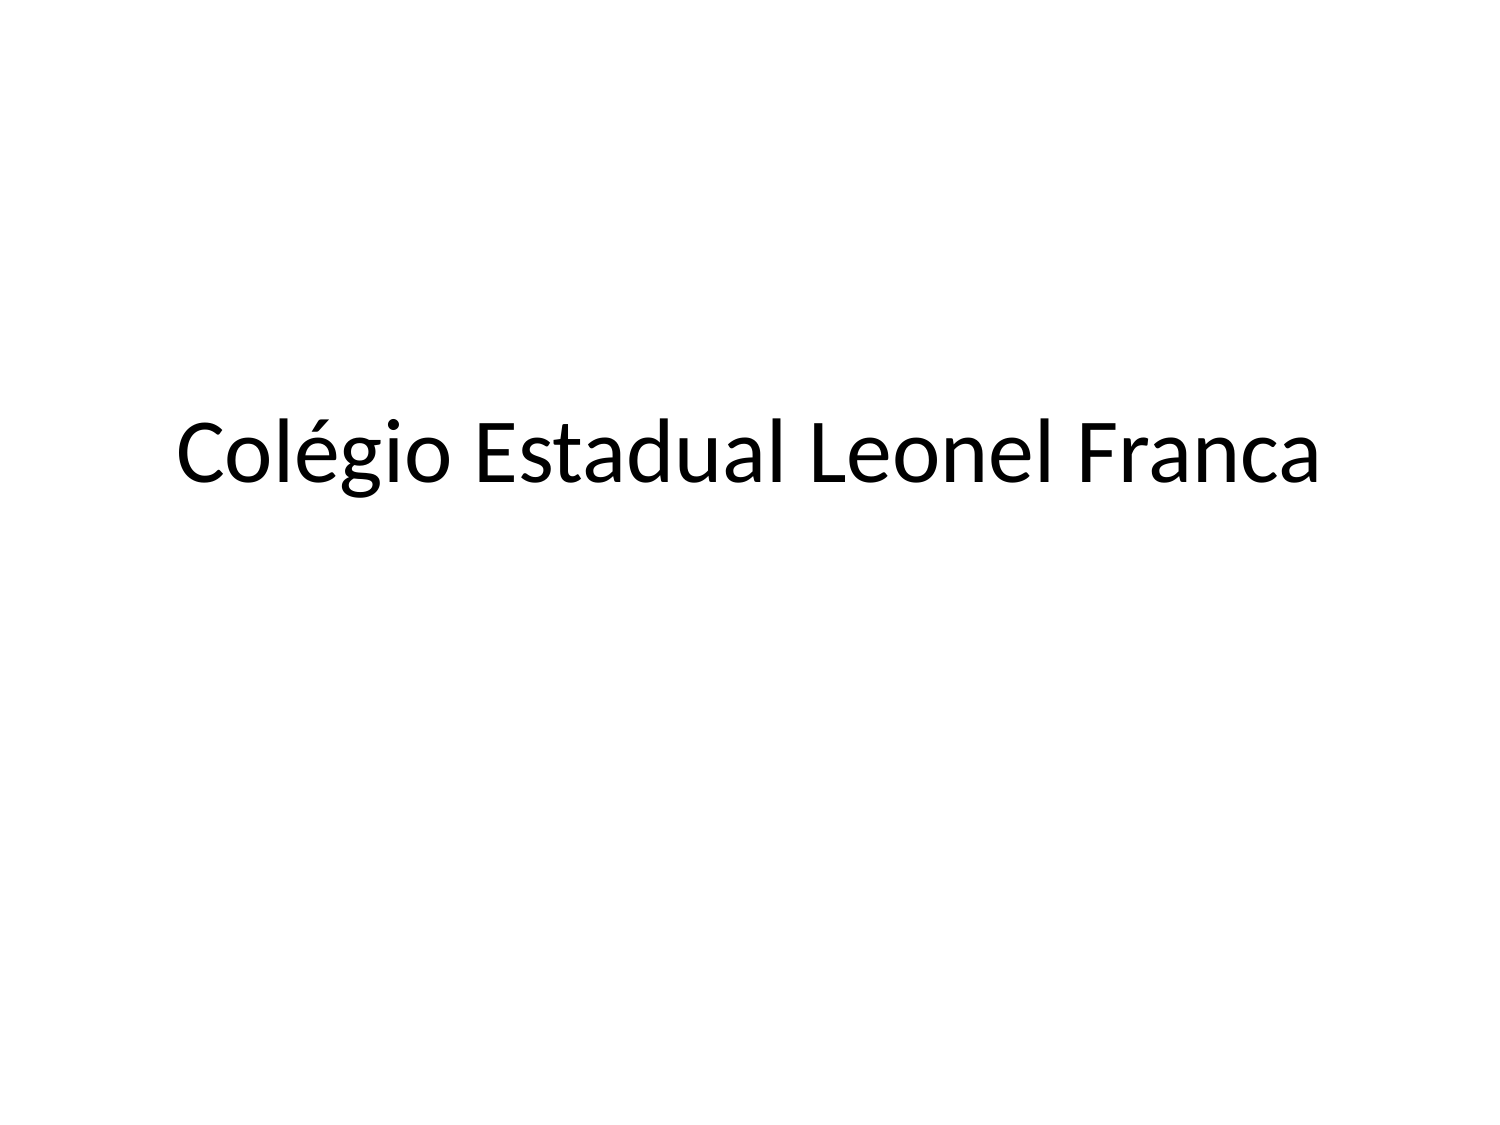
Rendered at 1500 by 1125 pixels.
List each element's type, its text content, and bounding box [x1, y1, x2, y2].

title Colégio Estadual Leonel Franca [75, 383, 1425, 709]
